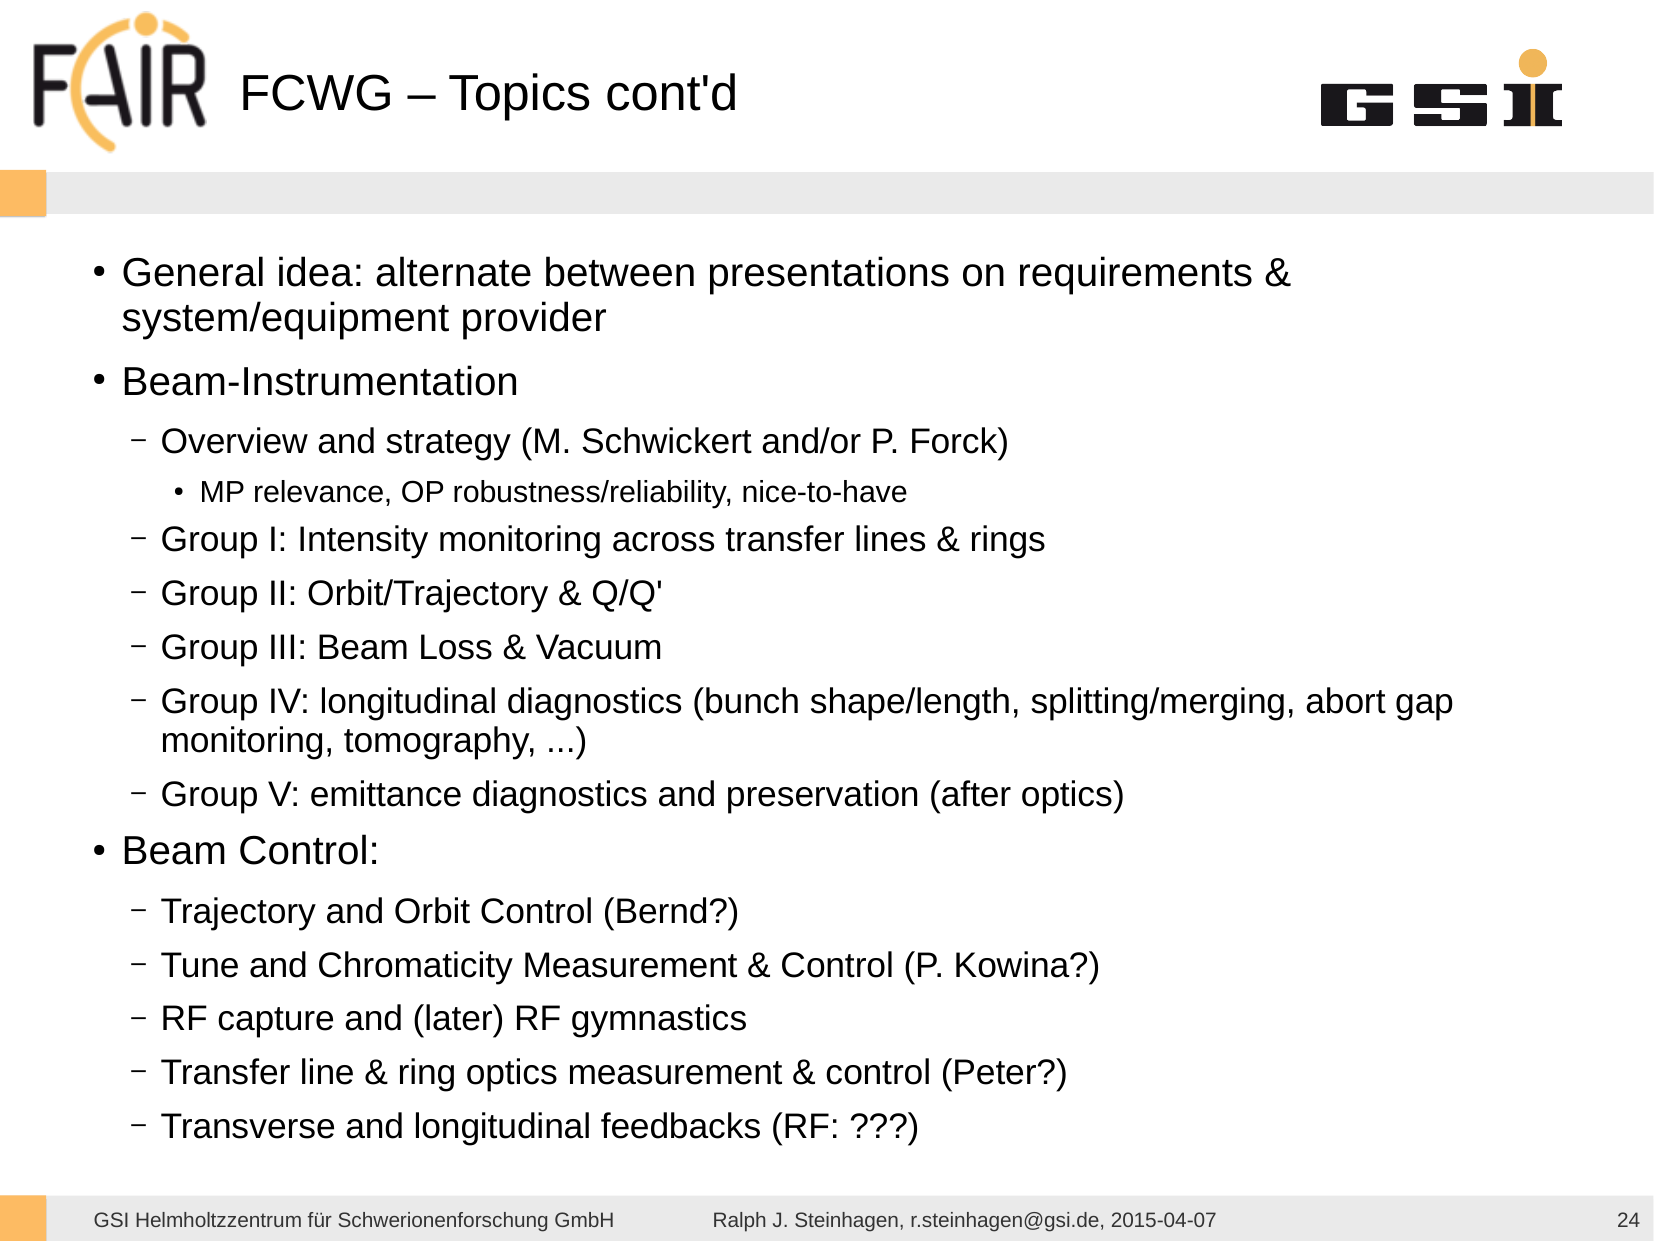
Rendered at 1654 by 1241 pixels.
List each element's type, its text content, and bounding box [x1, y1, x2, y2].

title FCWG – Topics cont'd [239, 23, 1300, 162]
picture [1319, 46, 1564, 129]
picture [33, 10, 207, 155]
list General idea: alternate between presentations on requirements & system/equipment provider Beam-Instrumentation Overview and strategy (M. Schwickert and/or P. Forck) MP relevance, OP robustness/reliability, nice-to-have Group I: Intensity monitoring across transfer lines & rings Group II: Orbit/Trajectory & Q/Q' Group III: Beam Loss & Vacuum Group IV: longitudinal diagnostics (bunch shape/length, splitting/merging, abort gap monitoring, tomography, ...) Group V: emittance diagnostics and preservation (after optics) Beam Control: Trajectory and Orbit Control (Bernd?) Tune and Chromaticity Measurement & Control (P. Kowina?) RF capture and (later) RF gymnastics Transfer line & ring optics measurement & control (Peter?) Transverse and longitudinal feedbacks (RF: ???) [82, 249, 1571, 1158]
